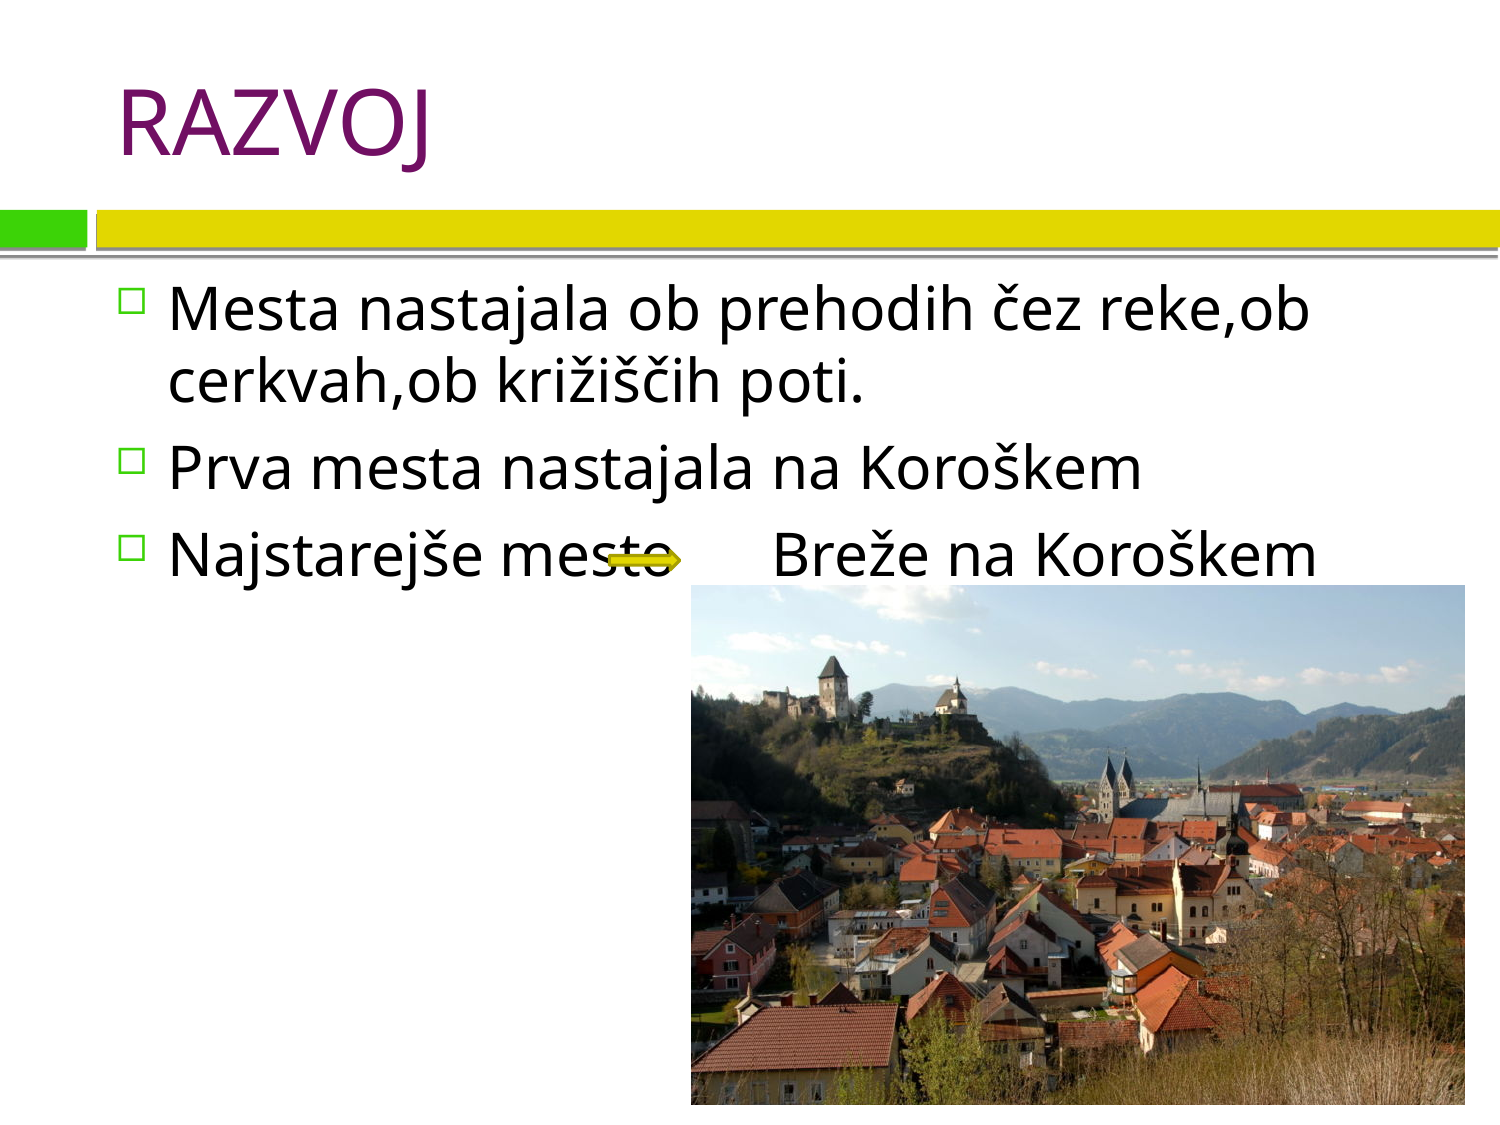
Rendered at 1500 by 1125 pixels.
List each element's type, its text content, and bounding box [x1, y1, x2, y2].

text_box [609, 550, 680, 571]
picture [691, 585, 1465, 1105]
list Mesta nastajala ob prehodih čez reke,ob cerkvah,ob križiščih poti. Prva mesta nastajala na Koroškem Najstarejše mesto Breže na Koroškem [100, 262, 1438, 1000]
title RAZVOJ [100, 37, 1438, 200]
